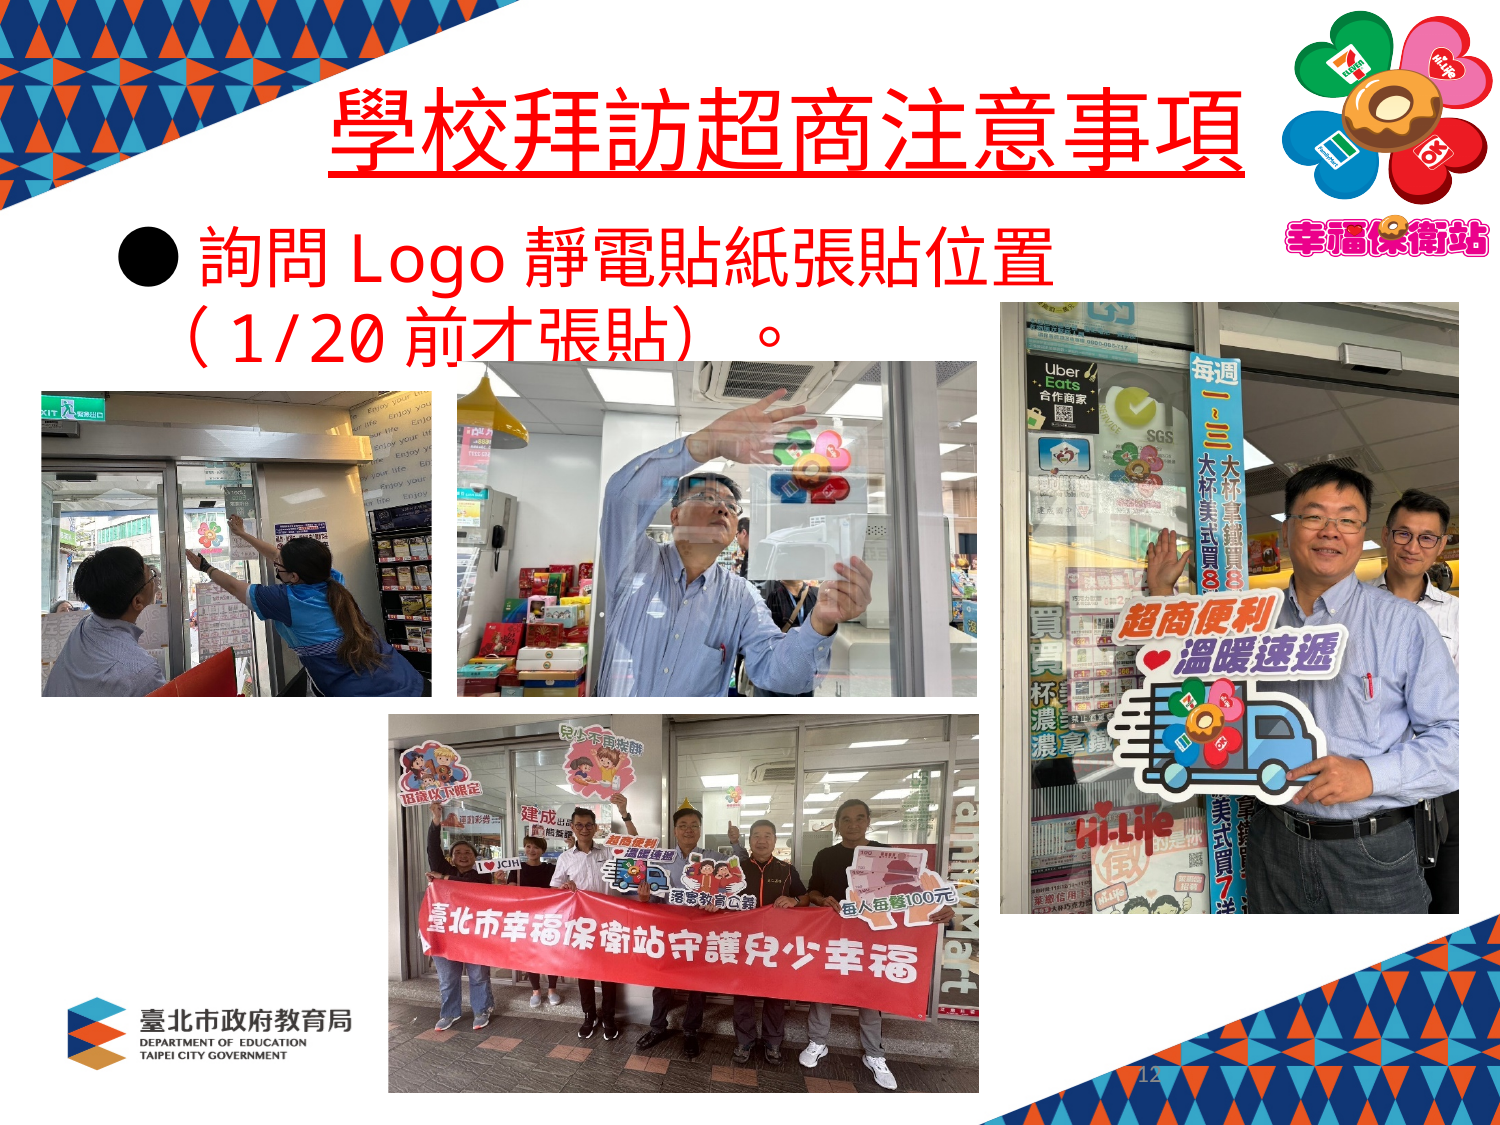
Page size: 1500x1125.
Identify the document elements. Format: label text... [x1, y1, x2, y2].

title 學校拜訪超商注意事項 [312, 42, 1270, 208]
picture [457, 361, 977, 697]
text_box ●詢問Logo靜電貼紙張貼位置（1/20前才張貼）。 [100, 208, 1270, 383]
picture [388, 714, 979, 1093]
picture [1000, 302, 1459, 914]
text_box [1121, 1042, 1459, 1103]
picture [41, 391, 432, 697]
